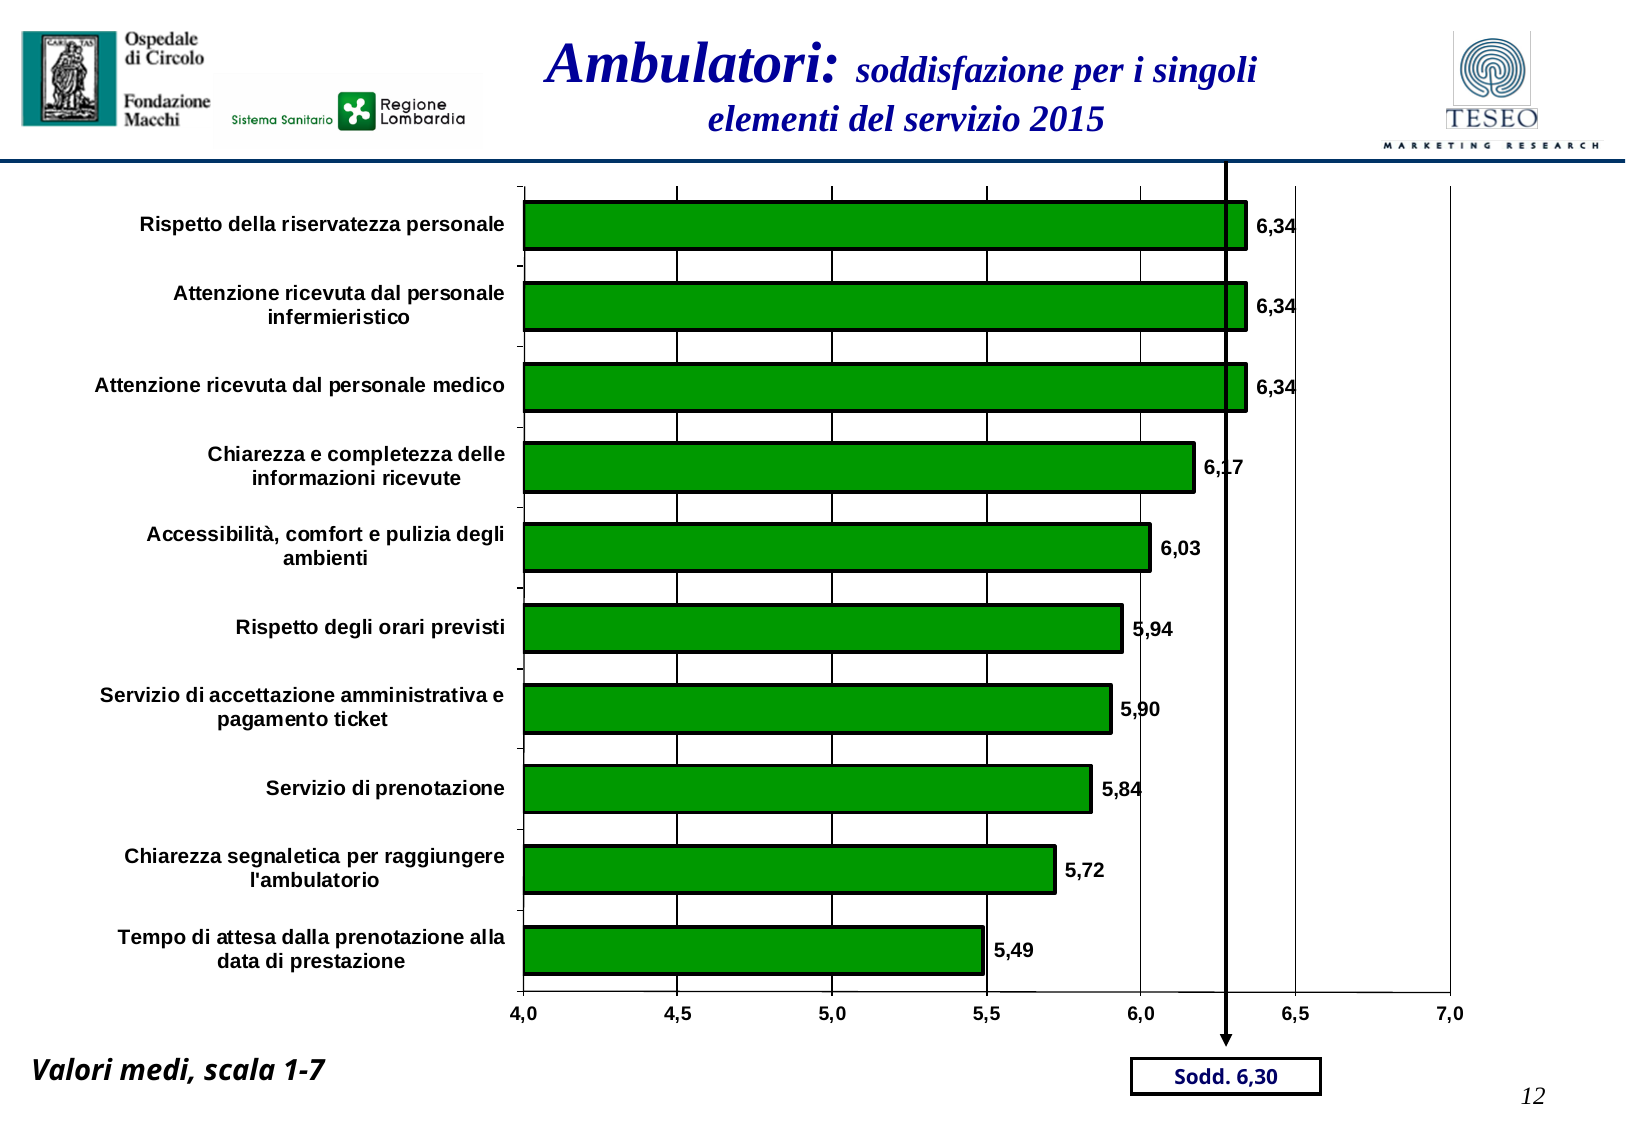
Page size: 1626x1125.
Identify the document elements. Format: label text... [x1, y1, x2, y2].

text_box Sodd. 6,30 [1131, 1058, 1321, 1094]
picture [1228, 172, 1545, 1045]
text_box Ambulatori: soddisfazione per i singoli elementi del servizio 2015 [363, 18, 1451, 144]
text_box Valori medi, scala 1-7 [16, 1043, 340, 1095]
picture [1381, 31, 1604, 149]
picture [21, 31, 483, 149]
picture [80, 172, 1224, 1045]
